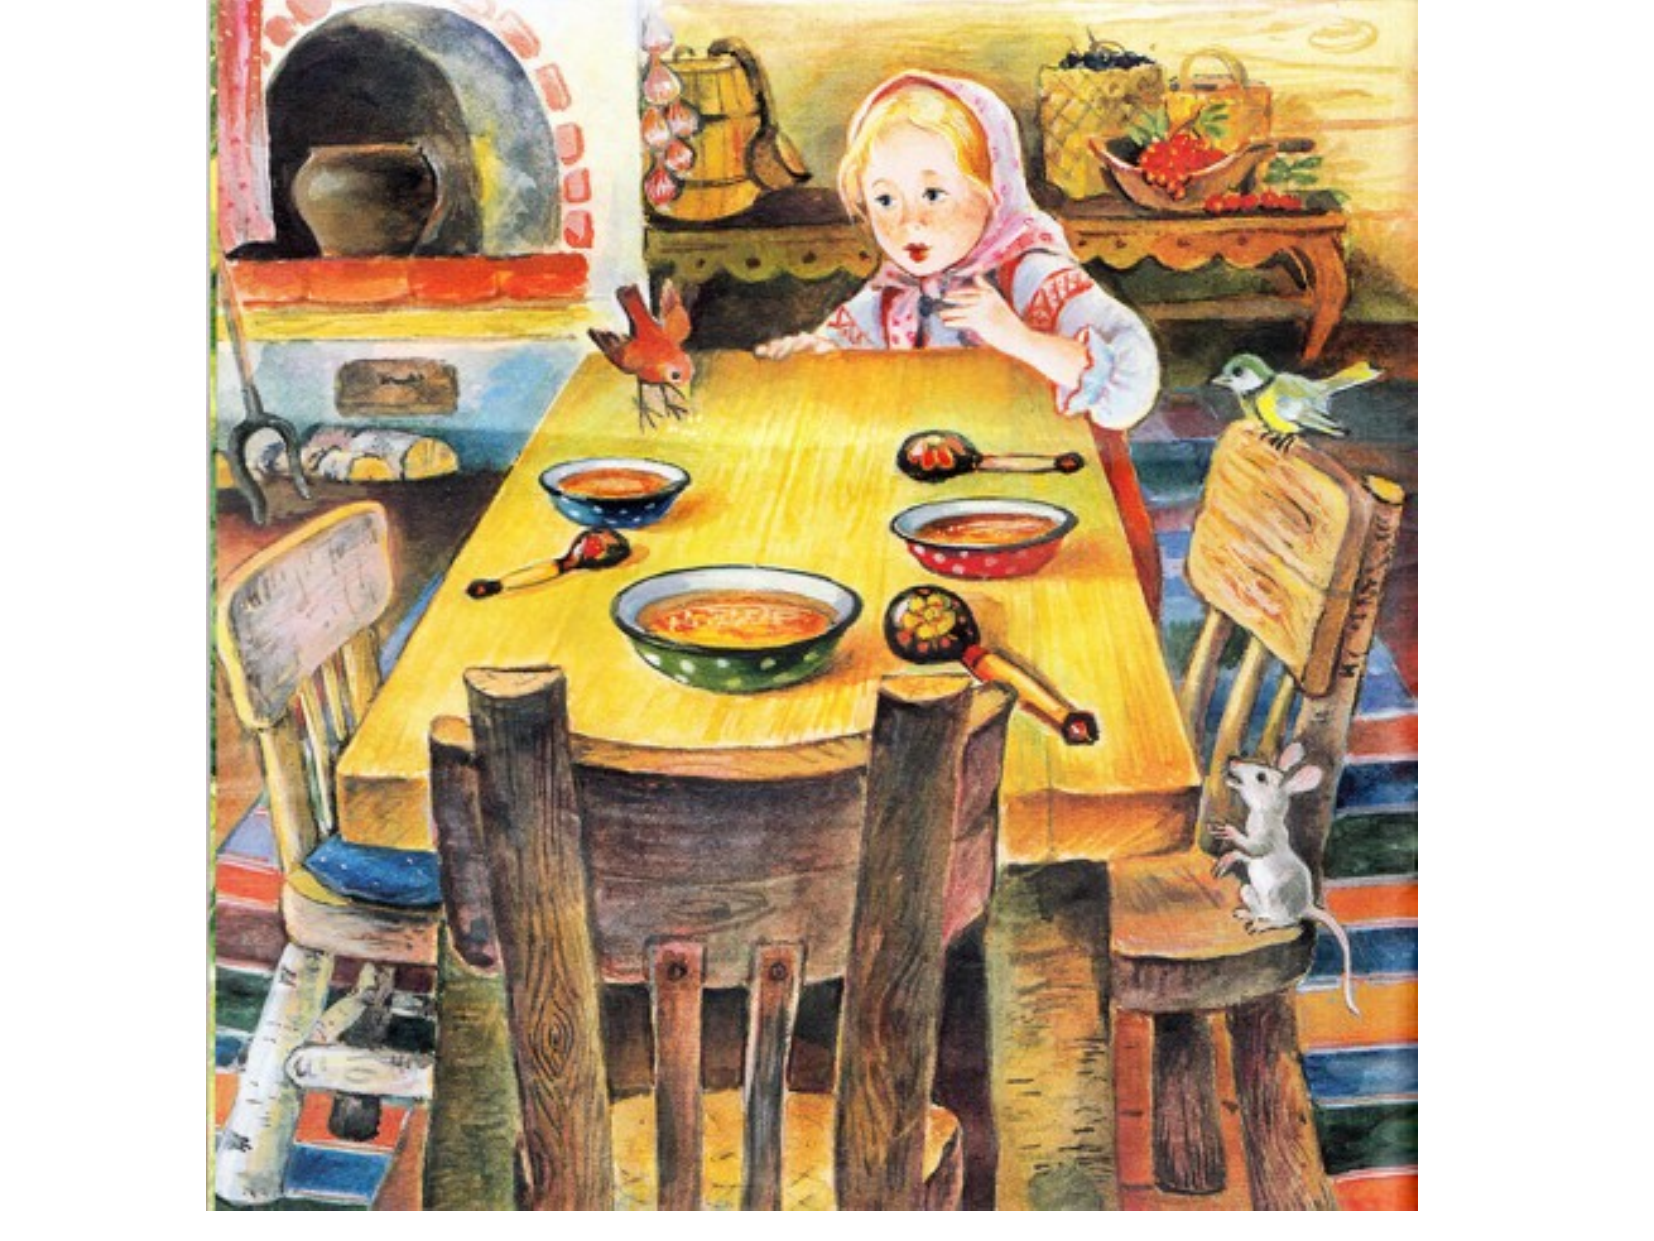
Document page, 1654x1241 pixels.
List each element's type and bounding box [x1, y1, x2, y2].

picture [206, 0, 1418, 1211]
